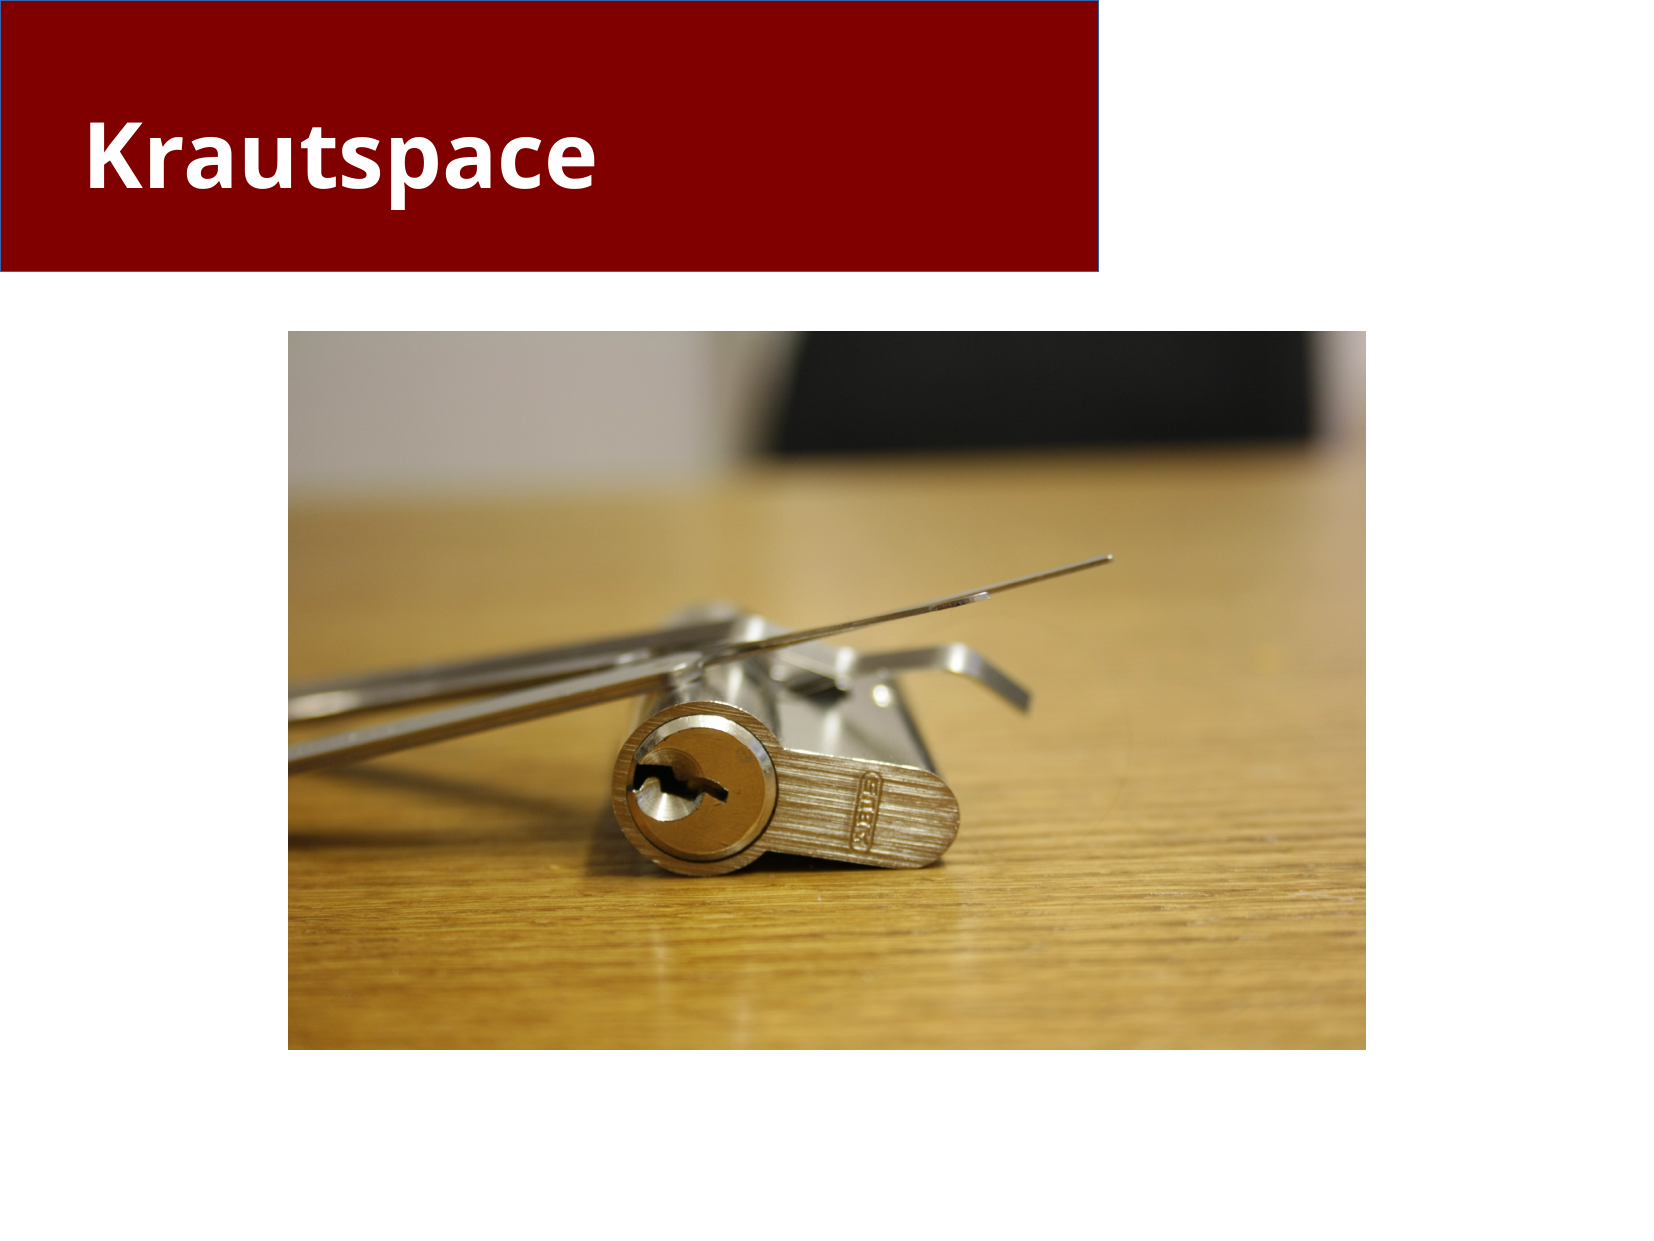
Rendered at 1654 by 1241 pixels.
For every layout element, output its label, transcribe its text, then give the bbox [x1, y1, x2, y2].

title Krautspace [82, 49, 1028, 257]
text_box [287, 330, 1367, 1051]
